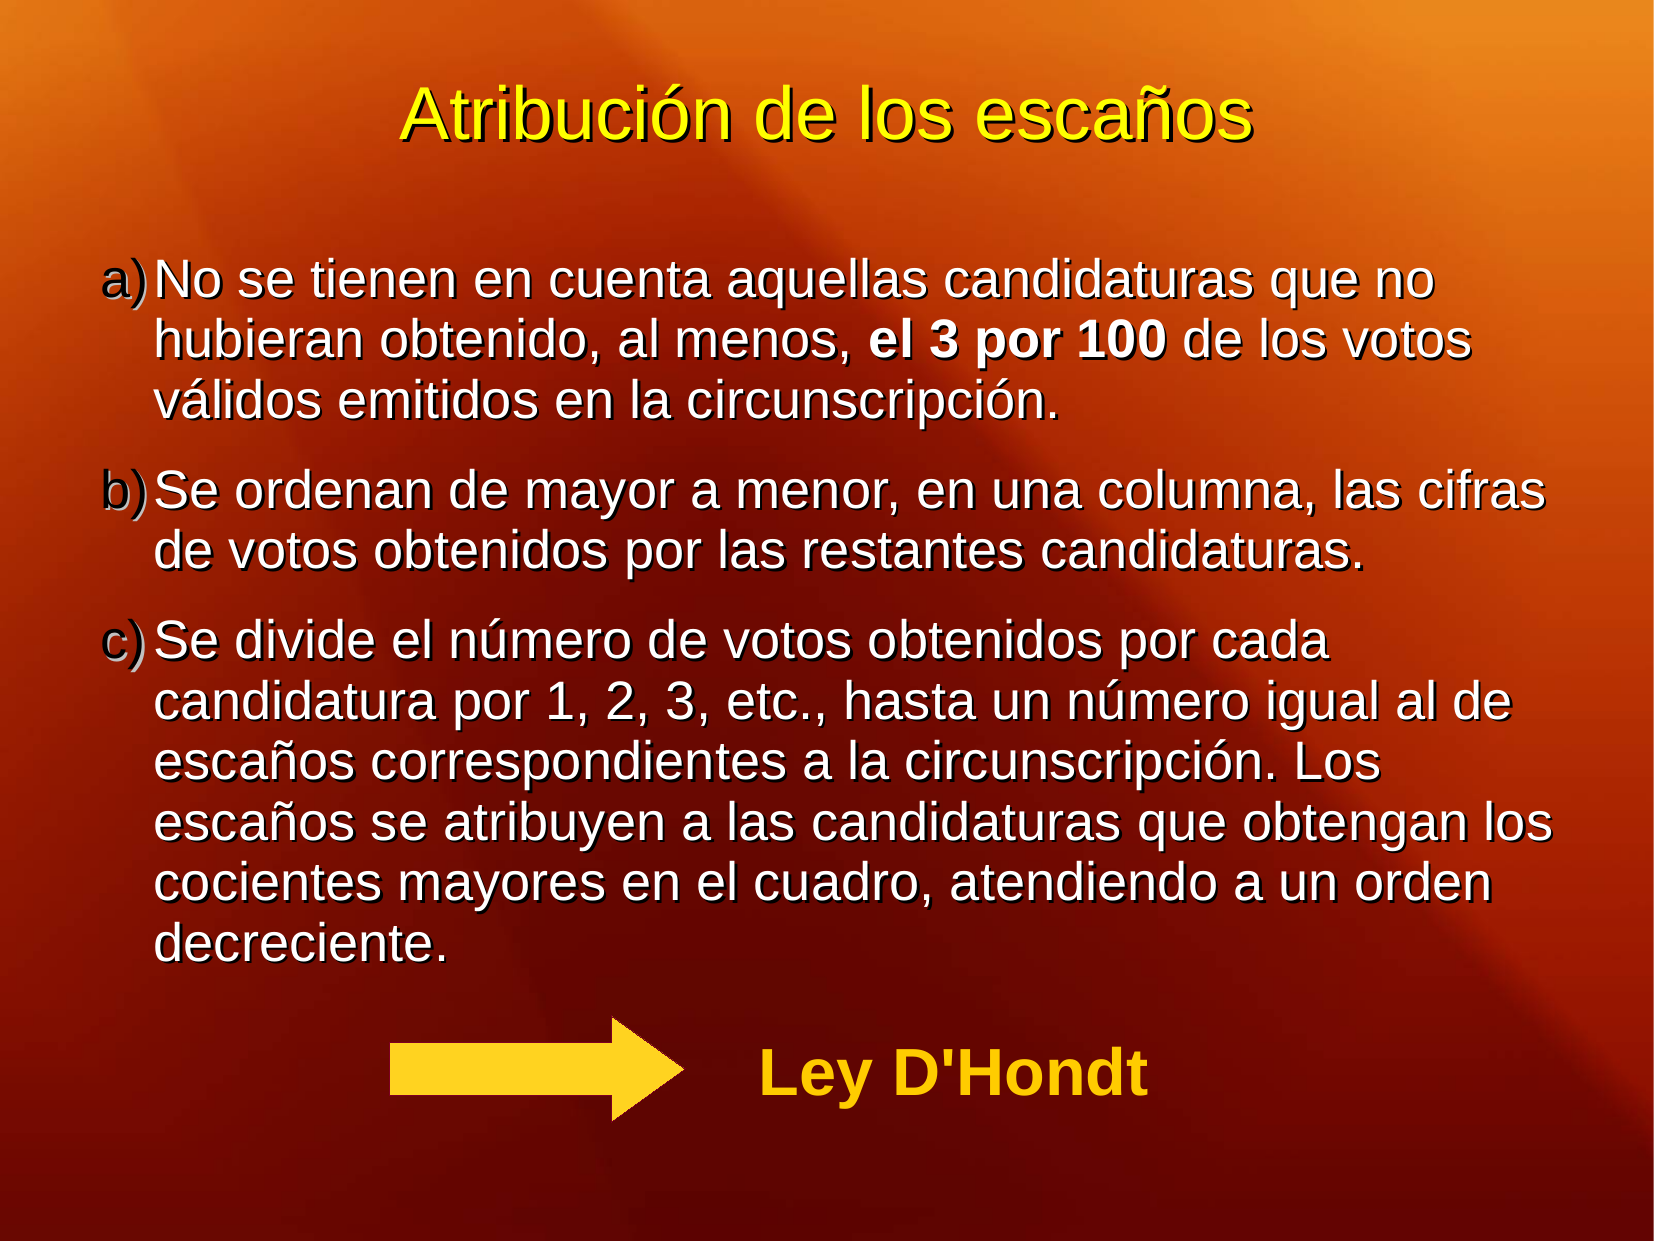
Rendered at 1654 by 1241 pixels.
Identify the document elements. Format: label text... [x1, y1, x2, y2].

list No se tienen en cuenta aquellas candidaturas que no hubieran obtenido, al menos, el 3 por 100 de los votos válidos emitidos en la circunscripción. Se ordenan de mayor a menor, en una columna, las cifras de votos obtenidos por las restantes candidaturas. Se divide el número de votos obtenidos por cada candidatura por 1, 2, 3, etc., hasta un número igual al de escaños correspondientes a la circunscripción. Los escaños se atribuyen a las candidaturas que obtengan los cocientes mayores en el cuadro, atendiendo a un orden decreciente. [82, 248, 1571, 976]
title Atribución de los escaños [82, 49, 1571, 178]
text_box Ley D'Hondt [744, 1027, 1264, 1117]
picture [0, 0, 1654, 1241]
text_box [389, 1015, 686, 1123]
